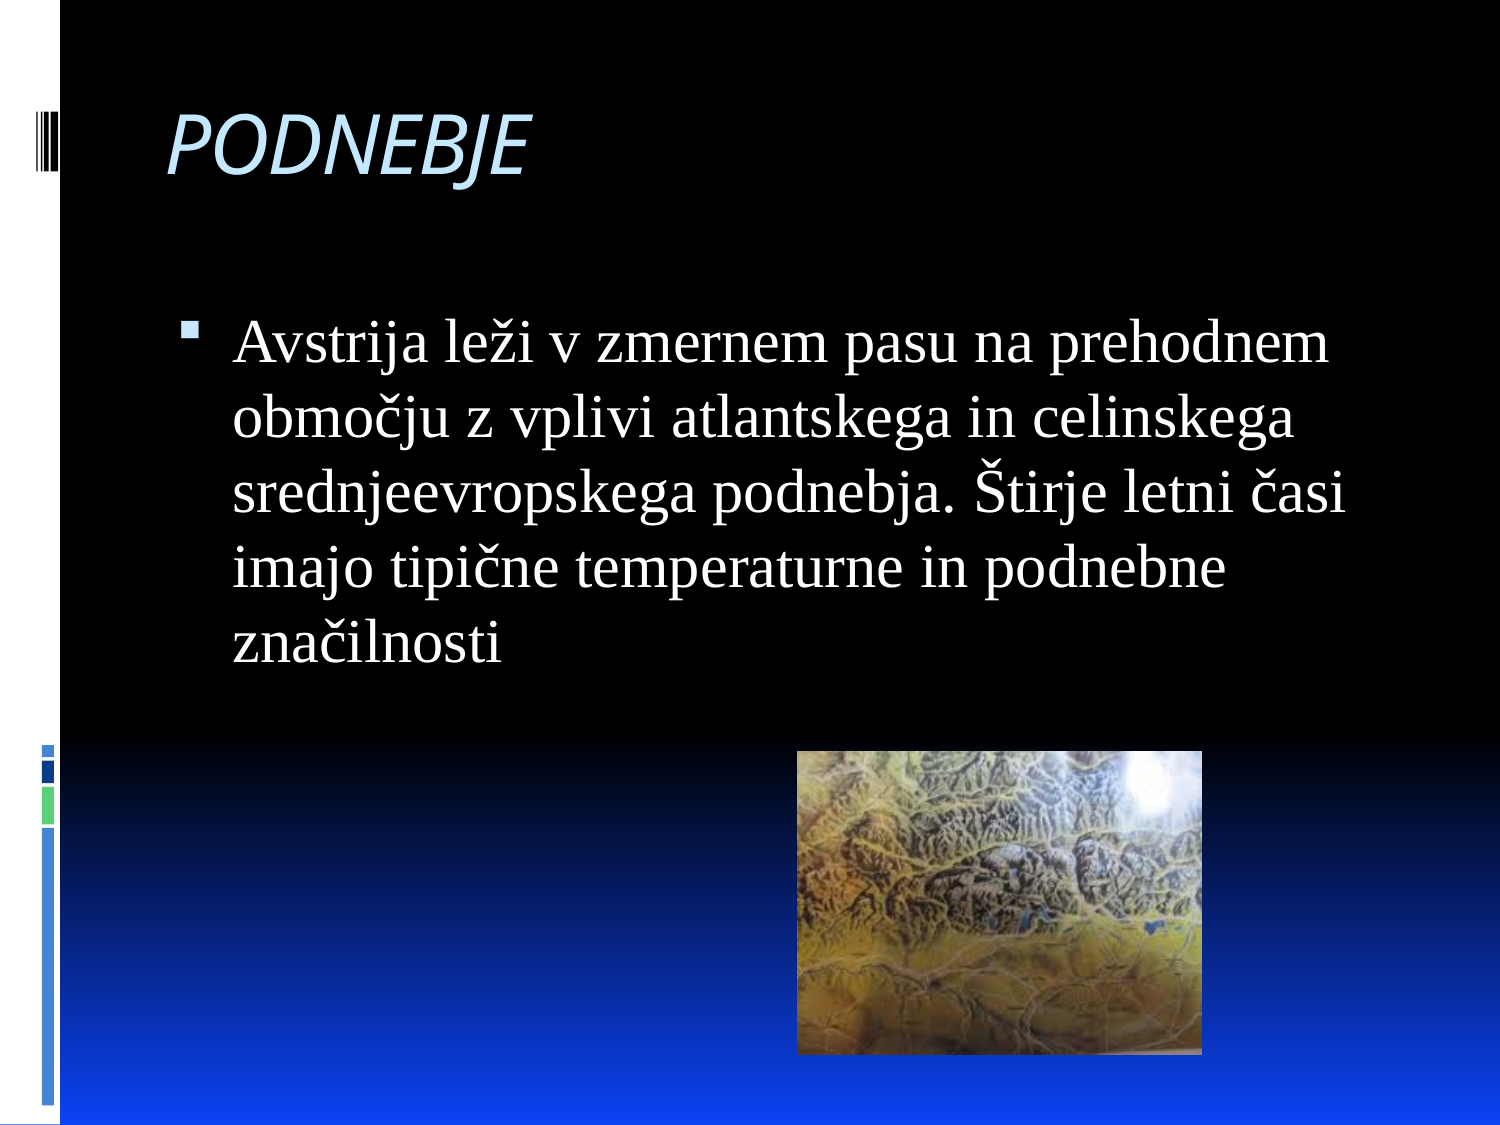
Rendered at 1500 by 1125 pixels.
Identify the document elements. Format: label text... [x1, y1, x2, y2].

list Avstrija leži v zmernem pasu na prehodnem območju z vplivi atlantskega in celinskega srednjeevropskega podnebja. Štirje letni časi imajo tipične temperaturne in podnebne značilnosti [150, 292, 1425, 1043]
picture [797, 751, 1202, 1055]
title PODNEBJE [150, 84, 1425, 235]
